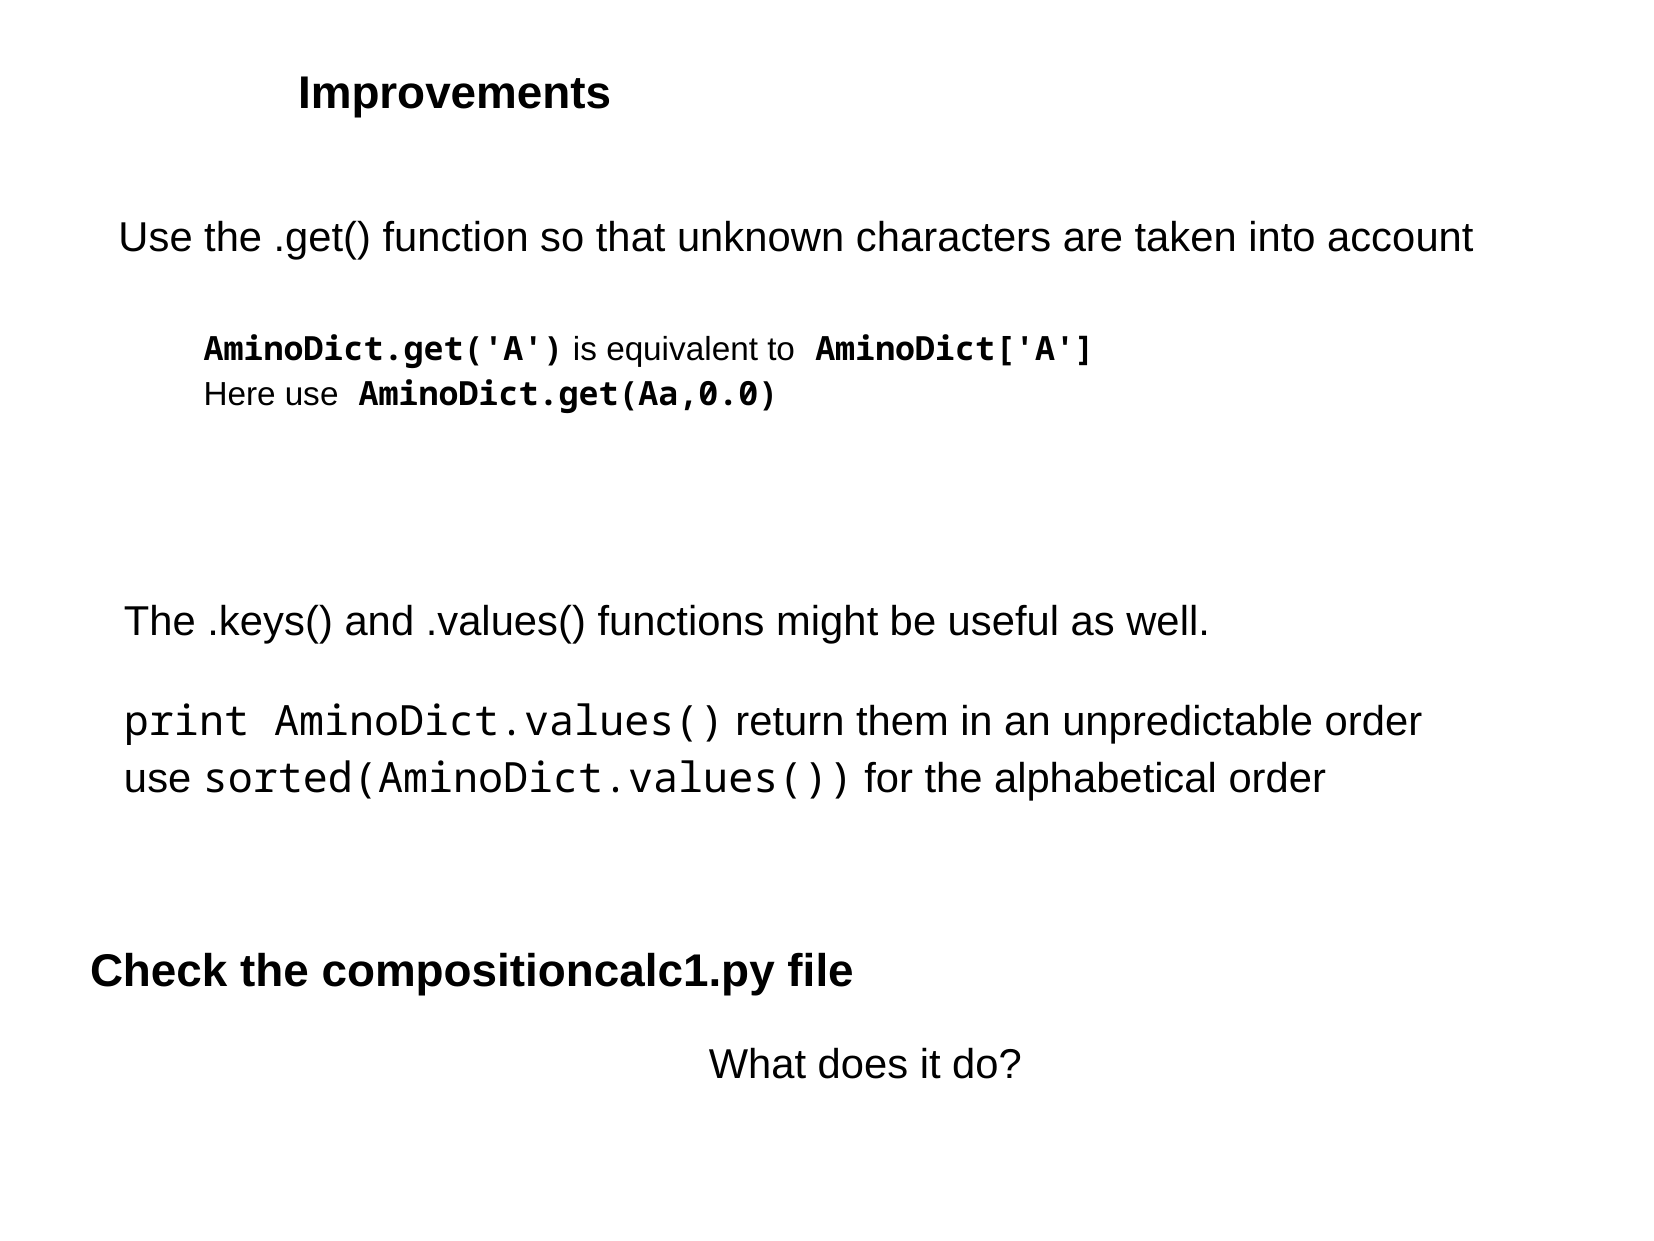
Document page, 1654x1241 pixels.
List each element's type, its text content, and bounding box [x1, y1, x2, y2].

text_box Check the compositioncalc1.py file [59, 937, 1182, 1004]
text_box Improvements [267, 59, 916, 178]
text_box The .keys() and .values() functions might be useful as well. print AminoDict.values() return them in an unpredictable order use sorted(AminoDict.values()) for the alphabetical order [94, 590, 1477, 799]
text_box AminoDict.get('A') is equivalent to AminoDict['A'] Here use AminoDict.get(Aa,0.0) [188, 317, 1518, 414]
text_box What does it do? [679, 1033, 1241, 1095]
text_box Use the .get() function so that unknown characters are taken into account [88, 206, 1625, 269]
